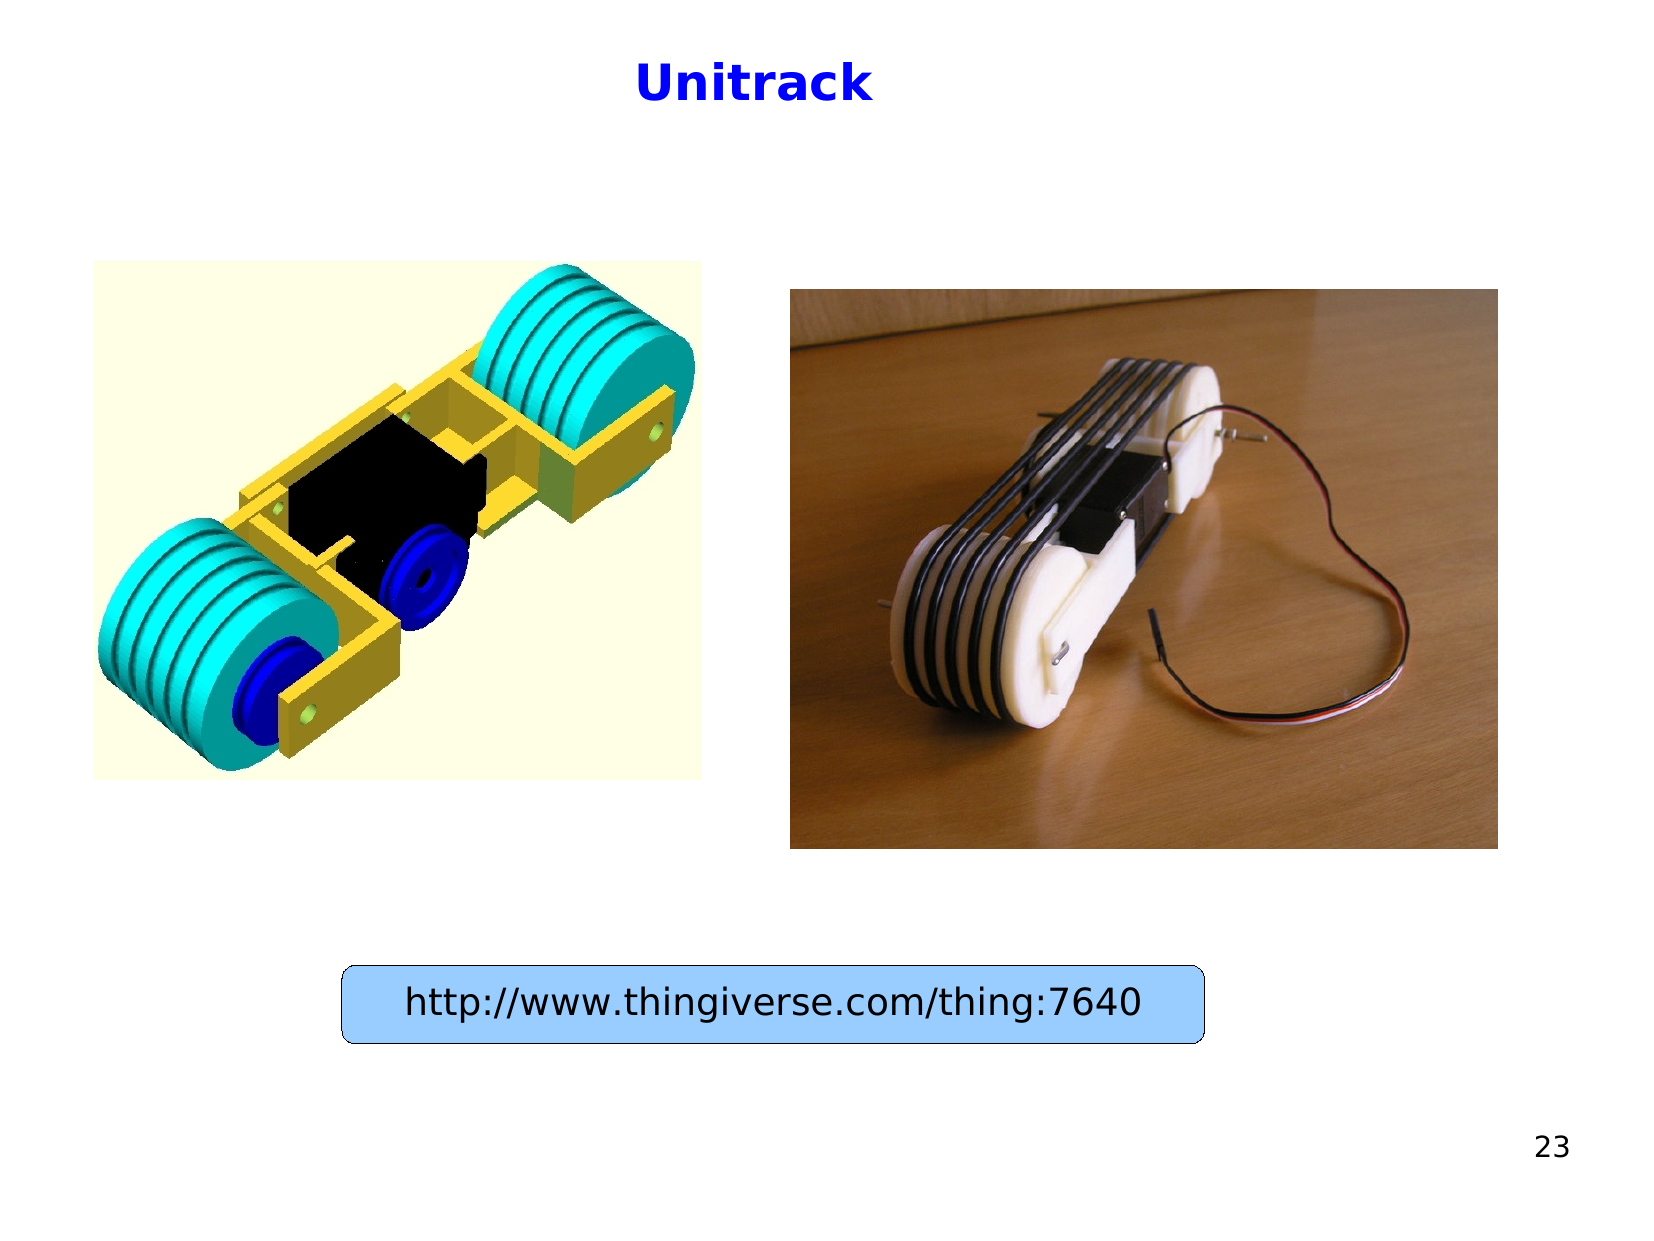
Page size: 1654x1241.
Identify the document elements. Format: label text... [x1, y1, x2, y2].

text_box Unitrack [619, 46, 936, 120]
text_box http://www.thingiverse.com/thing:7640 [389, 973, 1159, 1032]
picture [790, 289, 1498, 849]
text_box [341, 965, 1205, 1044]
picture [94, 261, 702, 780]
